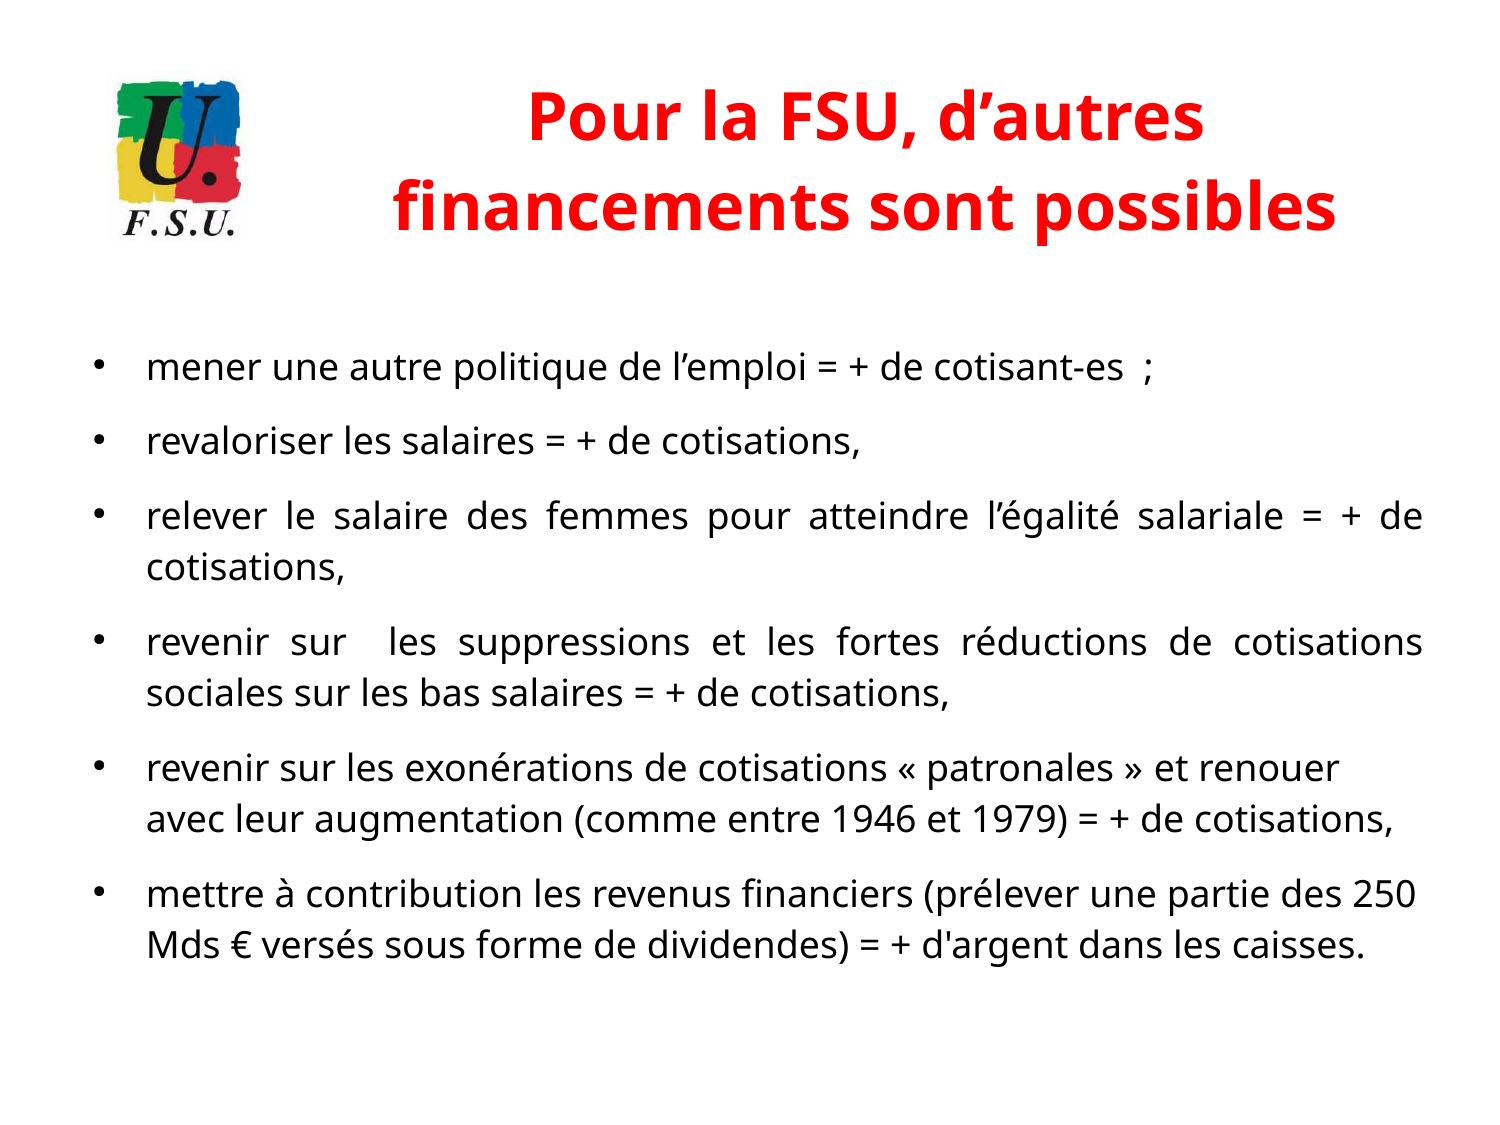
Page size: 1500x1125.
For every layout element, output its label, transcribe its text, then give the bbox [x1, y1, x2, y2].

title Pour la FSU, d’autres financements sont possibles [307, 66, 1425, 253]
picture [106, 70, 250, 242]
list mener une autre politique de l’emploi = + de cotisant-es ; revaloriser les salaires = + de cotisations, relever le salaire des femmes pour atteindre l’égalité salariale = + de cotisations, revenir sur les suppressions et les fortes réductions de cotisations sociales sur les bas salaires = + de cotisations, revenir sur les exonérations de cotisations « patronales » et renouer avec leur augmentation (comme entre 1946 et 1979) = + de cotisations, mettre à contribution les revenus financiers (prélever une partie des 250 Mds € versés sous forme de dividendes) = + d'argent dans les caisses. [75, 339, 1425, 993]
